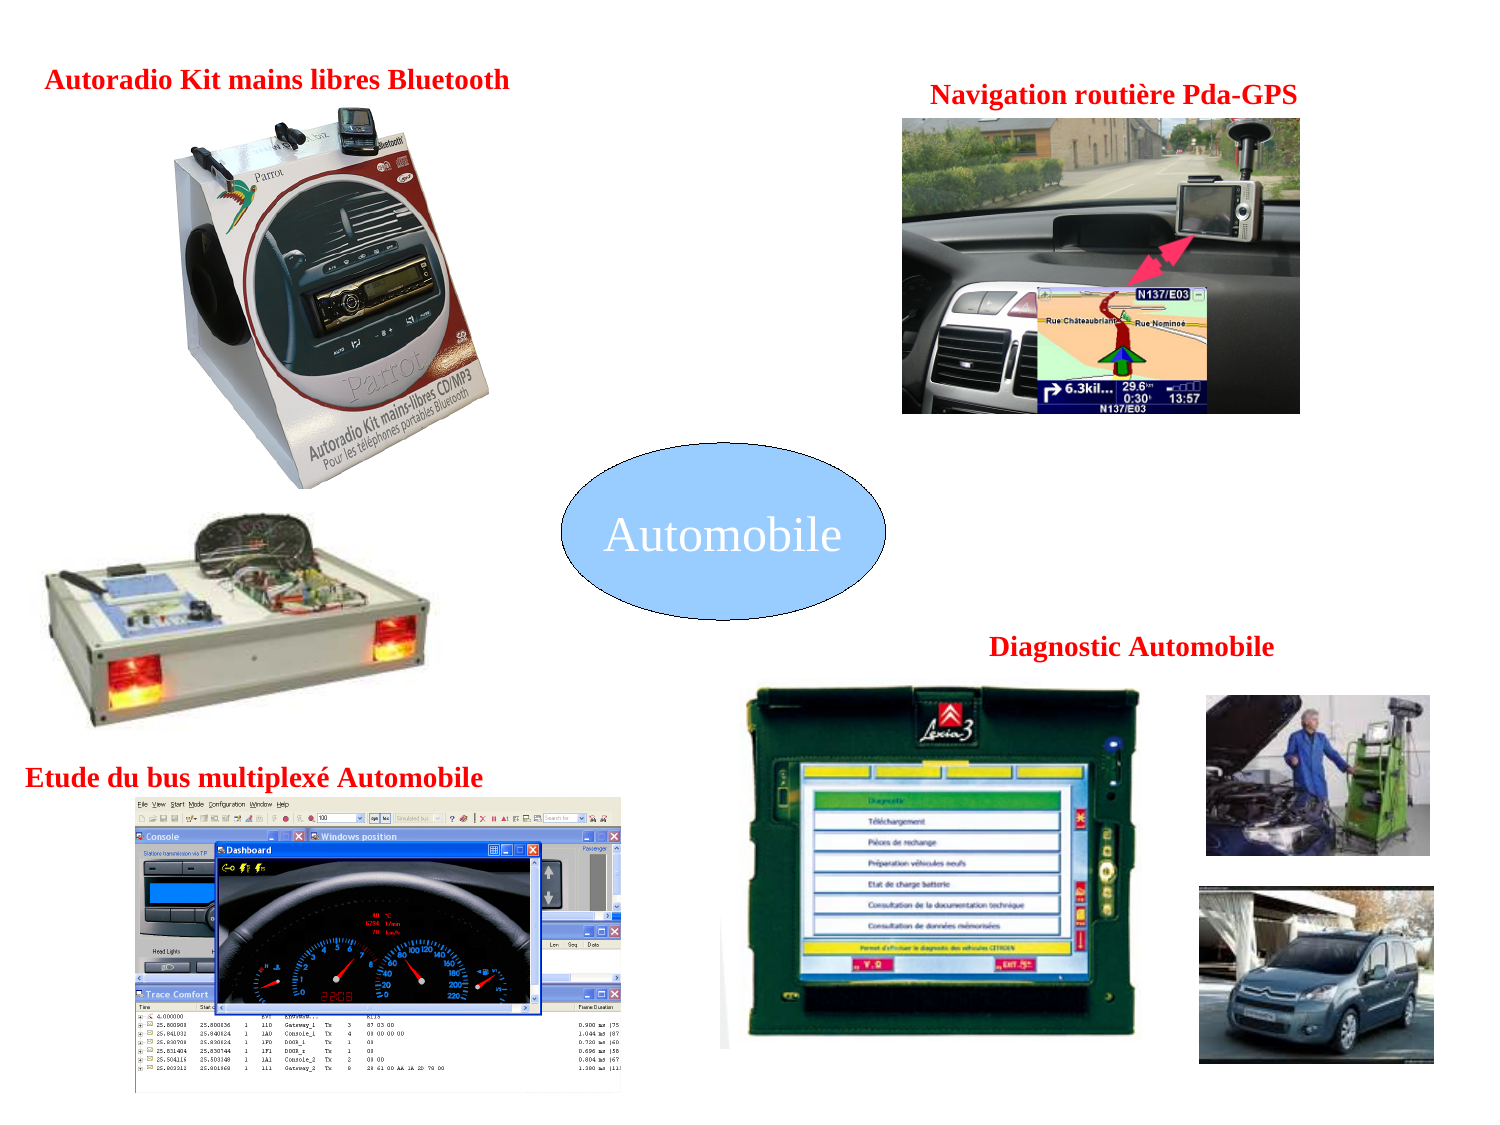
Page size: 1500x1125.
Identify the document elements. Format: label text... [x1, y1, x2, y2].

text_box Etude du bus multiplexé Automobile [0, 738, 720, 804]
picture [135, 804, 621, 1093]
text_box Navigation routière Pda-GPS [915, 68, 1500, 119]
text_box Diagnostic Automobile [974, 620, 1500, 670]
picture [1199, 886, 1434, 1064]
picture [720, 678, 1149, 1049]
text_box Automobile [561, 442, 886, 621]
picture [29, 119, 536, 738]
picture [902, 118, 1300, 414]
text_box Autoradio Kit mains libres Bluetooth [29, 53, 724, 119]
picture [1206, 695, 1430, 856]
